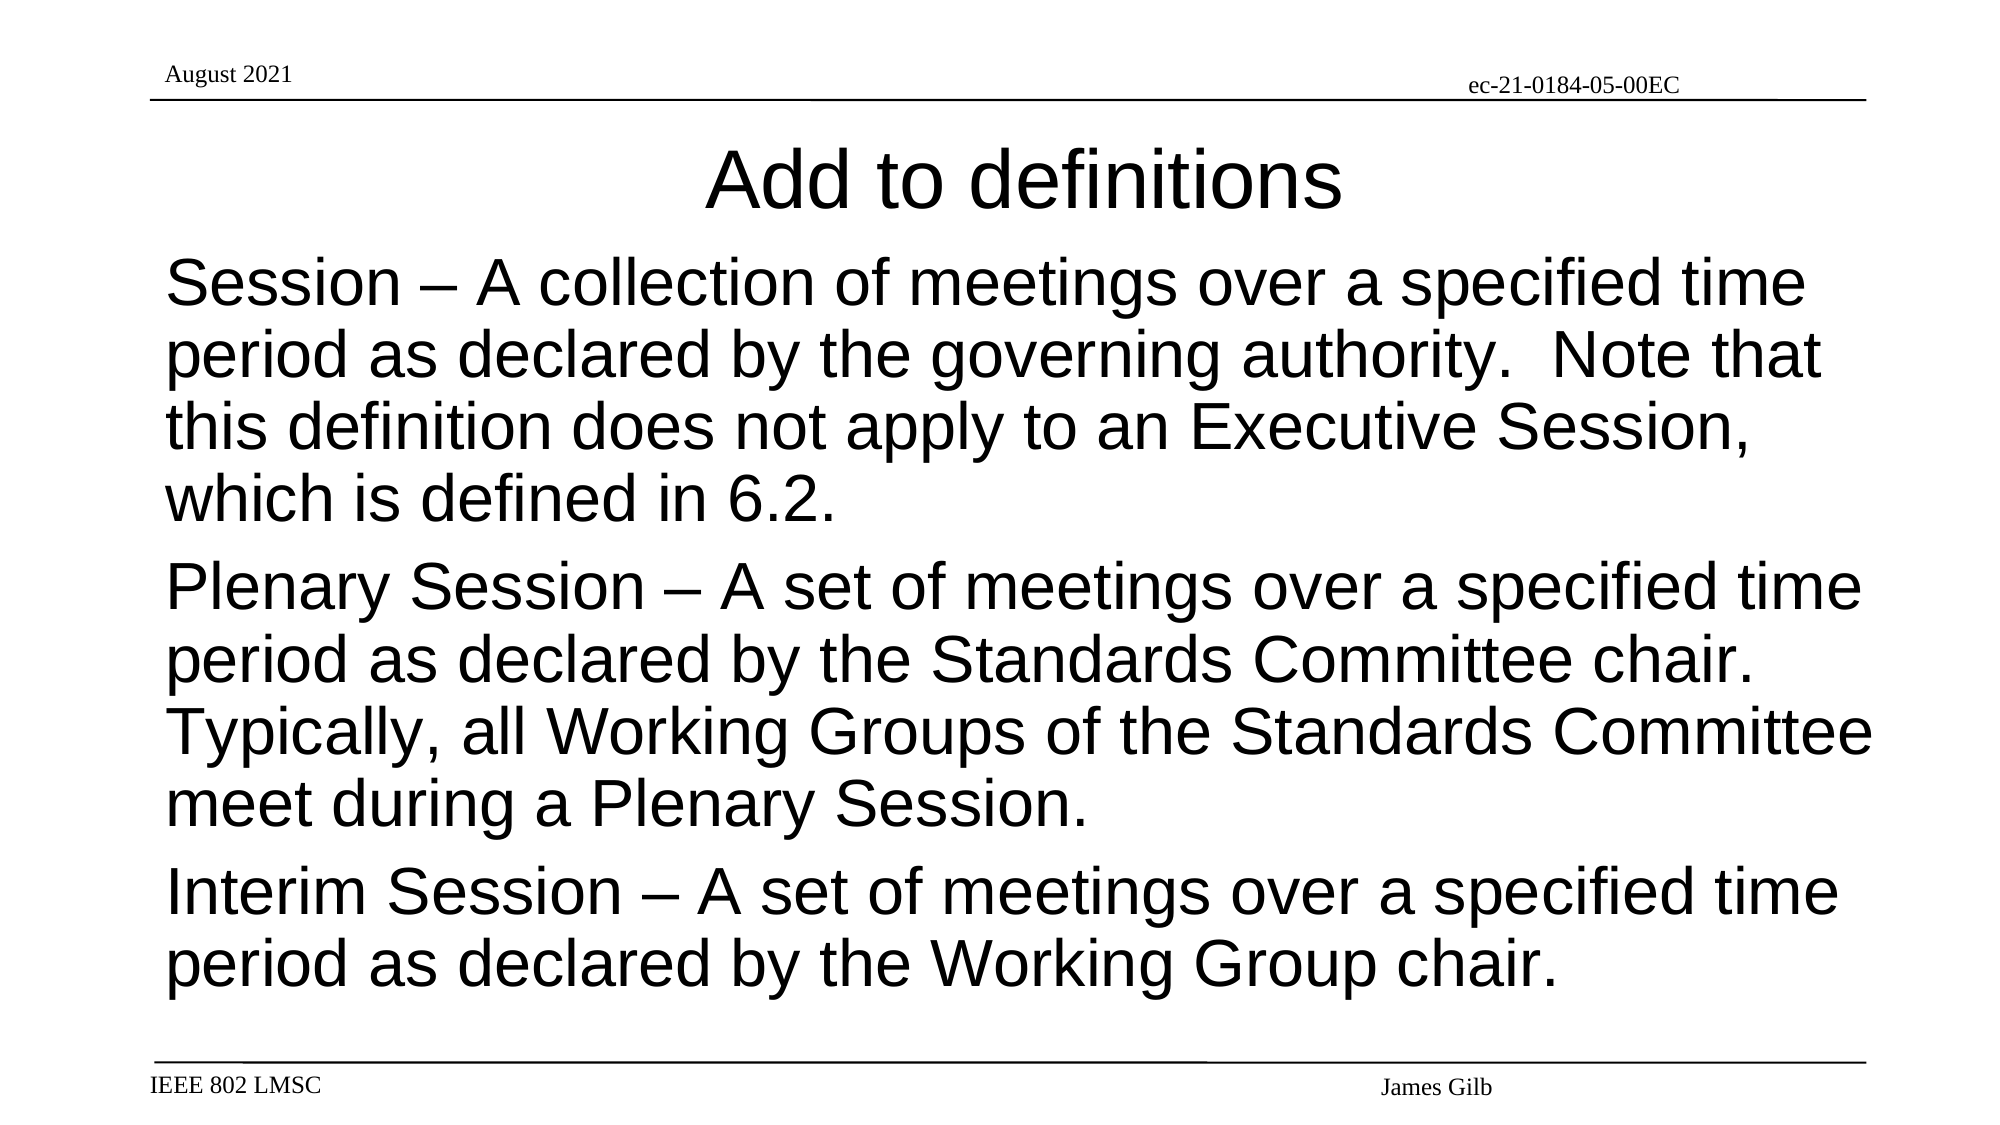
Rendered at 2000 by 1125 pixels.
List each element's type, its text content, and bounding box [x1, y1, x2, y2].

list Session – A collection of meetings over a specified time period as declared by the governing authority. Note that this definition does not apply to an Executive Session, which is defined in 6.2. Plenary Session – A set of meetings over a specified time period as declared by the Standards Committee chair. Typically, all Working Groups of the Standards Committee meet during a Plenary Session. Interim Session – A set of meetings over a specified time period as declared by the Working Group chair. [149, 239, 1900, 1051]
title Add to definitions [149, 112, 1900, 238]
